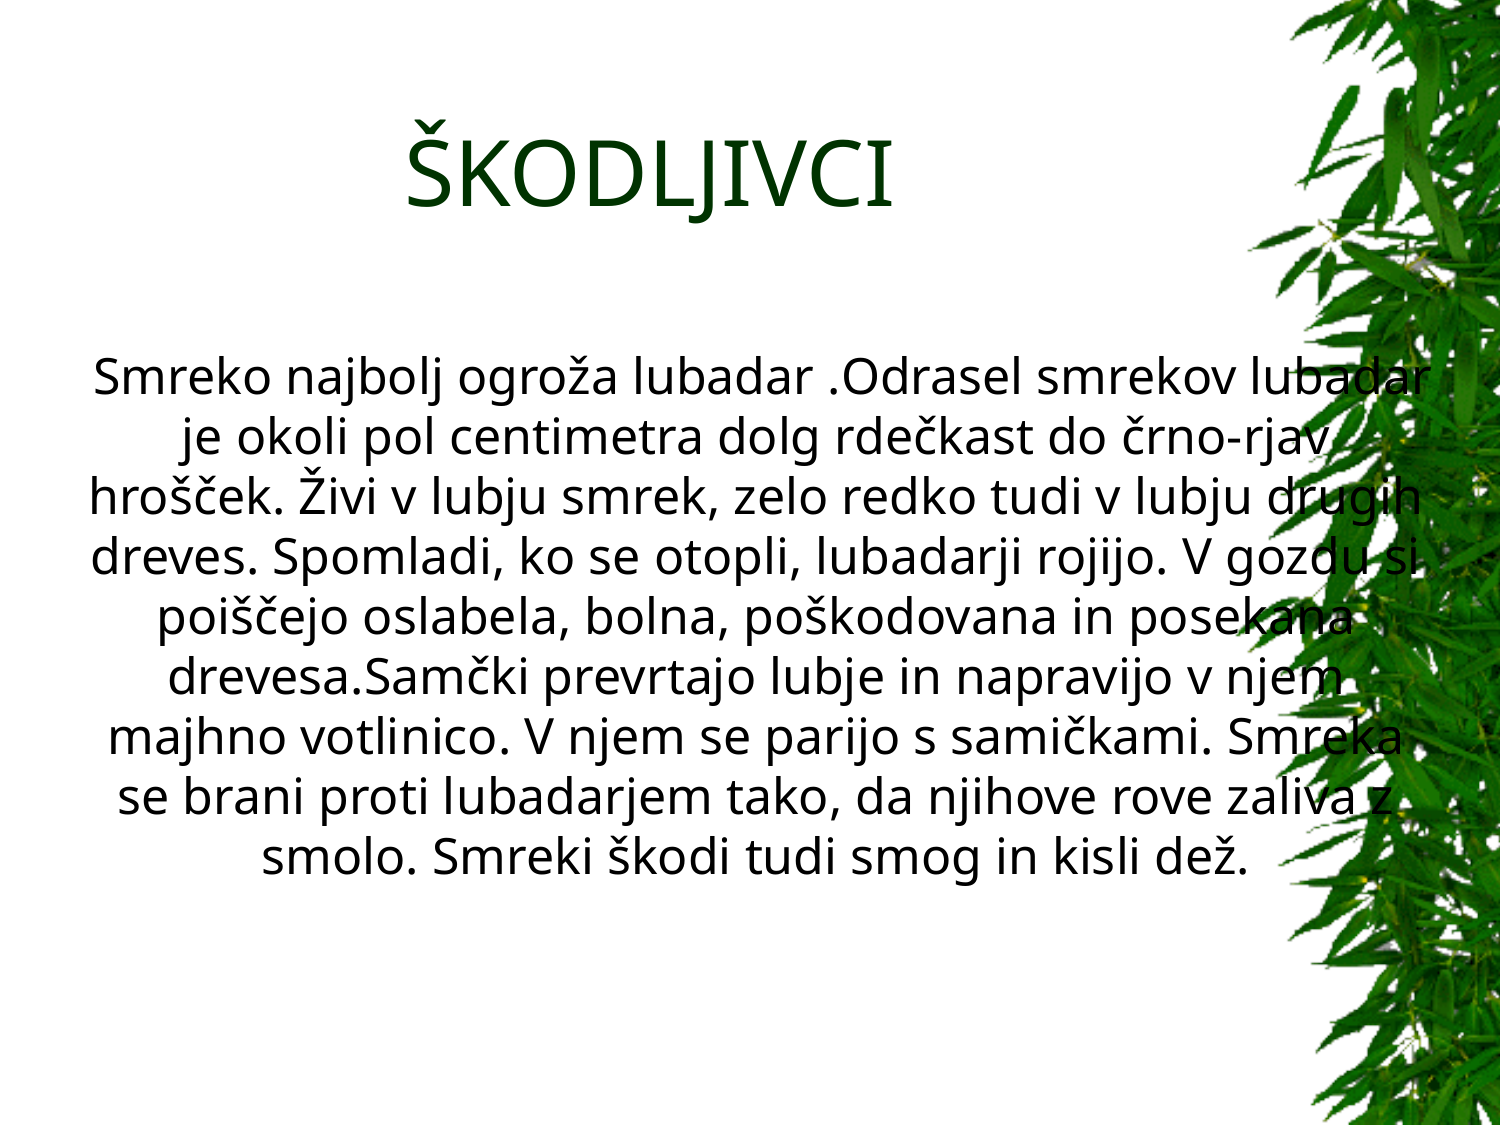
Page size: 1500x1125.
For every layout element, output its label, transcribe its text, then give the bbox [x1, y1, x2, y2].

title ŠKODLJIVCI [37, 107, 1263, 233]
text_box Smreko najbolj ogroža lubadar .Odrasel smrekov lubadar je okoli pol centimetra dolg rdečkast do črno-rjav hrošček. Živi v lubju smrek, zelo redko tudi v lubju drugih dreves. Spomladi, ko se otopli, lubadarji rojijo. V gozdu si poiščejo oslabela, bolna, poškodovana in posekana drevesa.Samčki prevrtajo lubje in napravijo v njem majhno votlinico. V njem se parijo s samičkami. Smreka se brani proti lubadarjem tako, da njihove rove zaliva z smolo. Smreki škodi tudi smog in kisli dež. [62, 337, 1450, 953]
picture [1206, 0, 1500, 1125]
